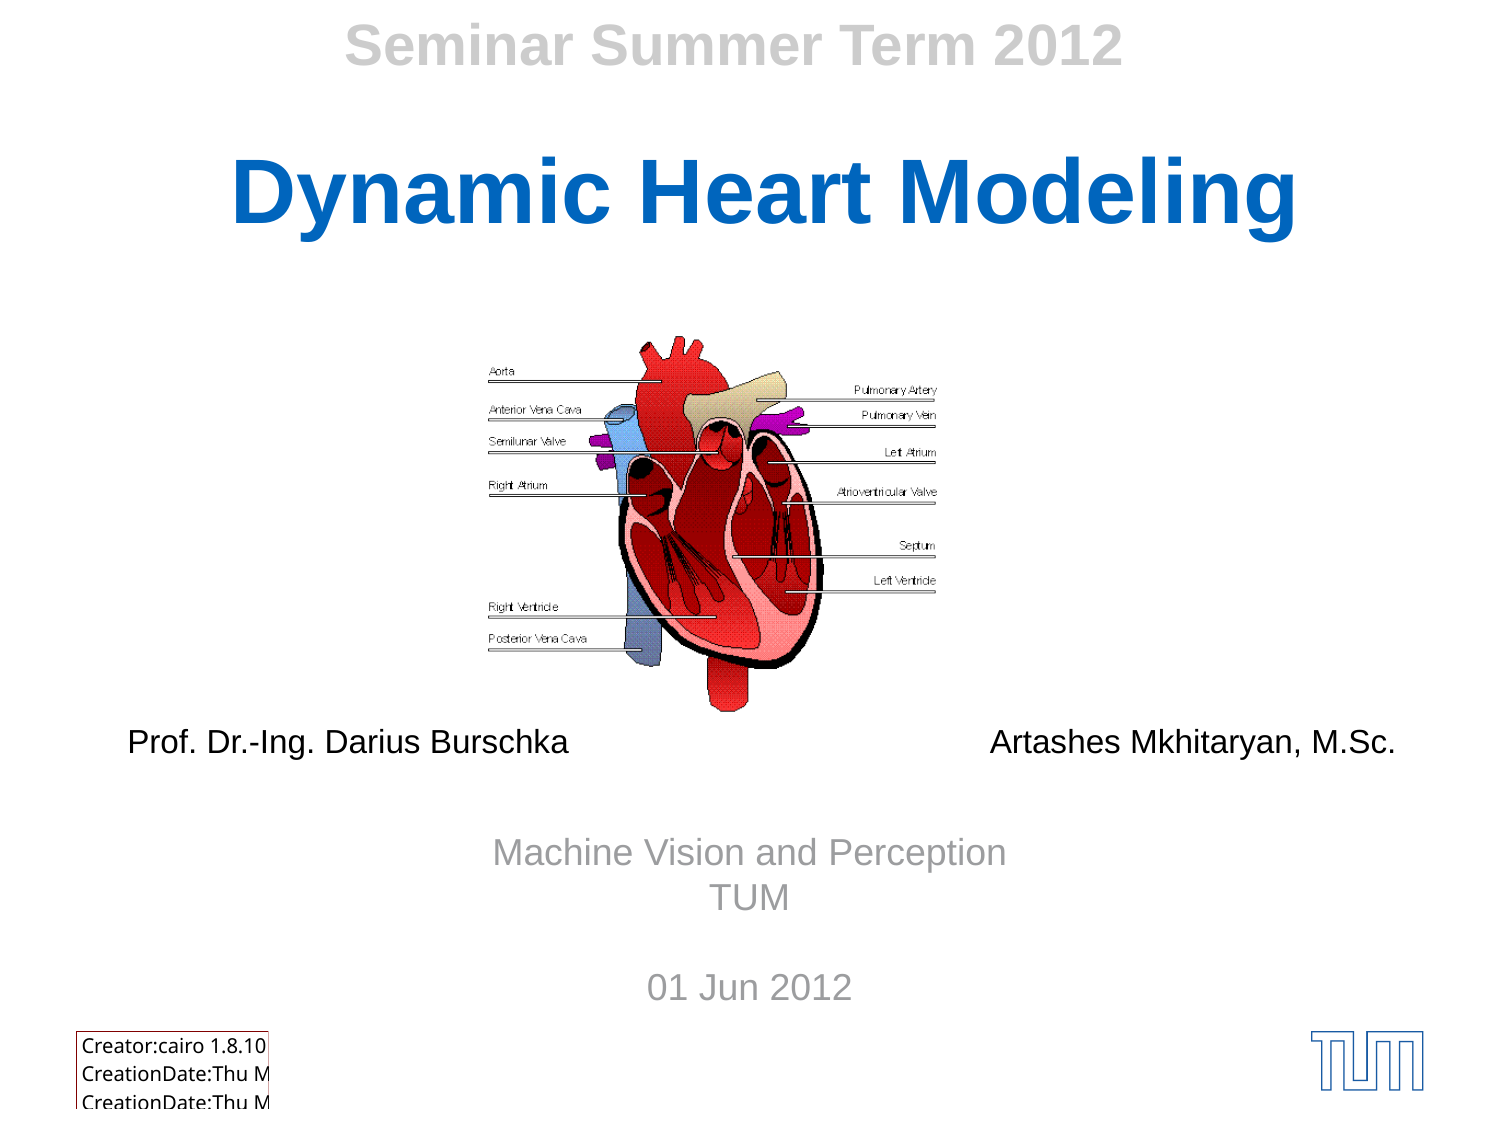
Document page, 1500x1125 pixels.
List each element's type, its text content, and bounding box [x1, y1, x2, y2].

title Artashes Mkhitaryan, M.Sc. [975, 712, 1419, 788]
picture [1281, 1001, 1453, 1120]
title Prof. Dr.-Ing. Darius Burschka [112, 712, 594, 788]
title Seminar Summer Term 2012 [43, 0, 1426, 76]
subtitle Machine Vision and Perception TUM 01 Jun 2012 [58, 416, 1441, 1066]
picture [487, 335, 938, 713]
title Dynamic Heart Modeling [75, 124, 1457, 291]
